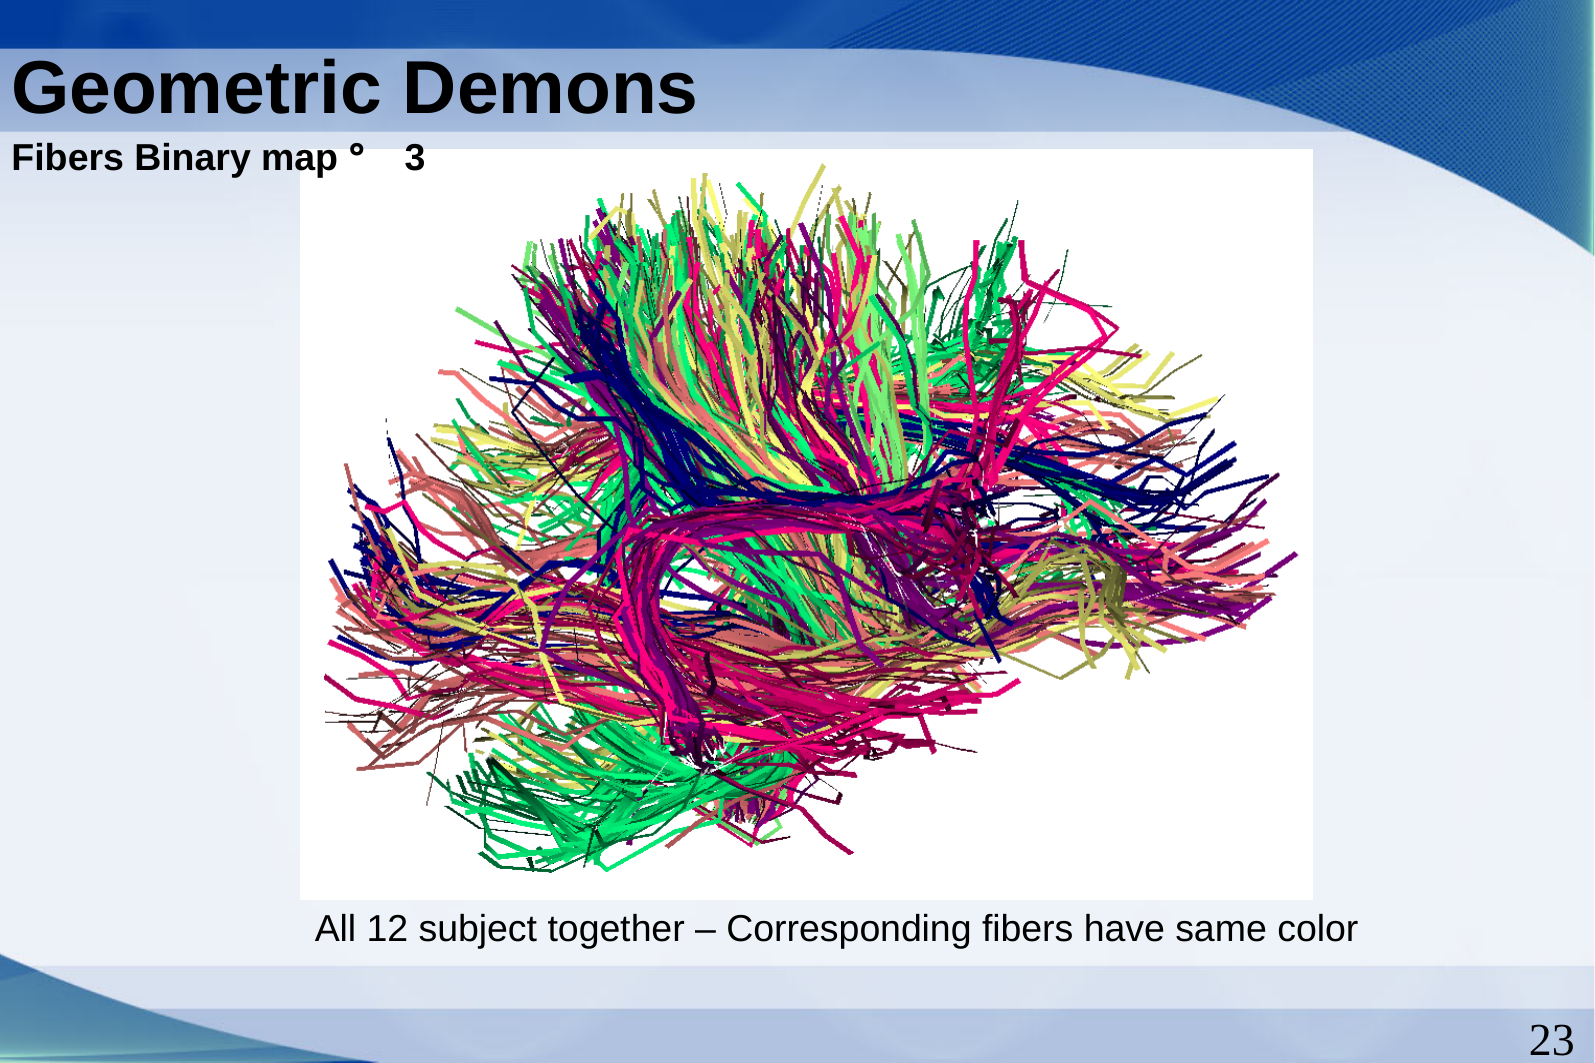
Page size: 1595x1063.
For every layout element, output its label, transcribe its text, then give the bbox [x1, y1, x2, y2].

picture [0, 0, 1595, 1063]
title Geometric Demons Fibers Binary map ° 3 [11, 13, 1501, 214]
text_box All 12 subject together – Corresponding fibers have same color [300, 900, 1374, 957]
